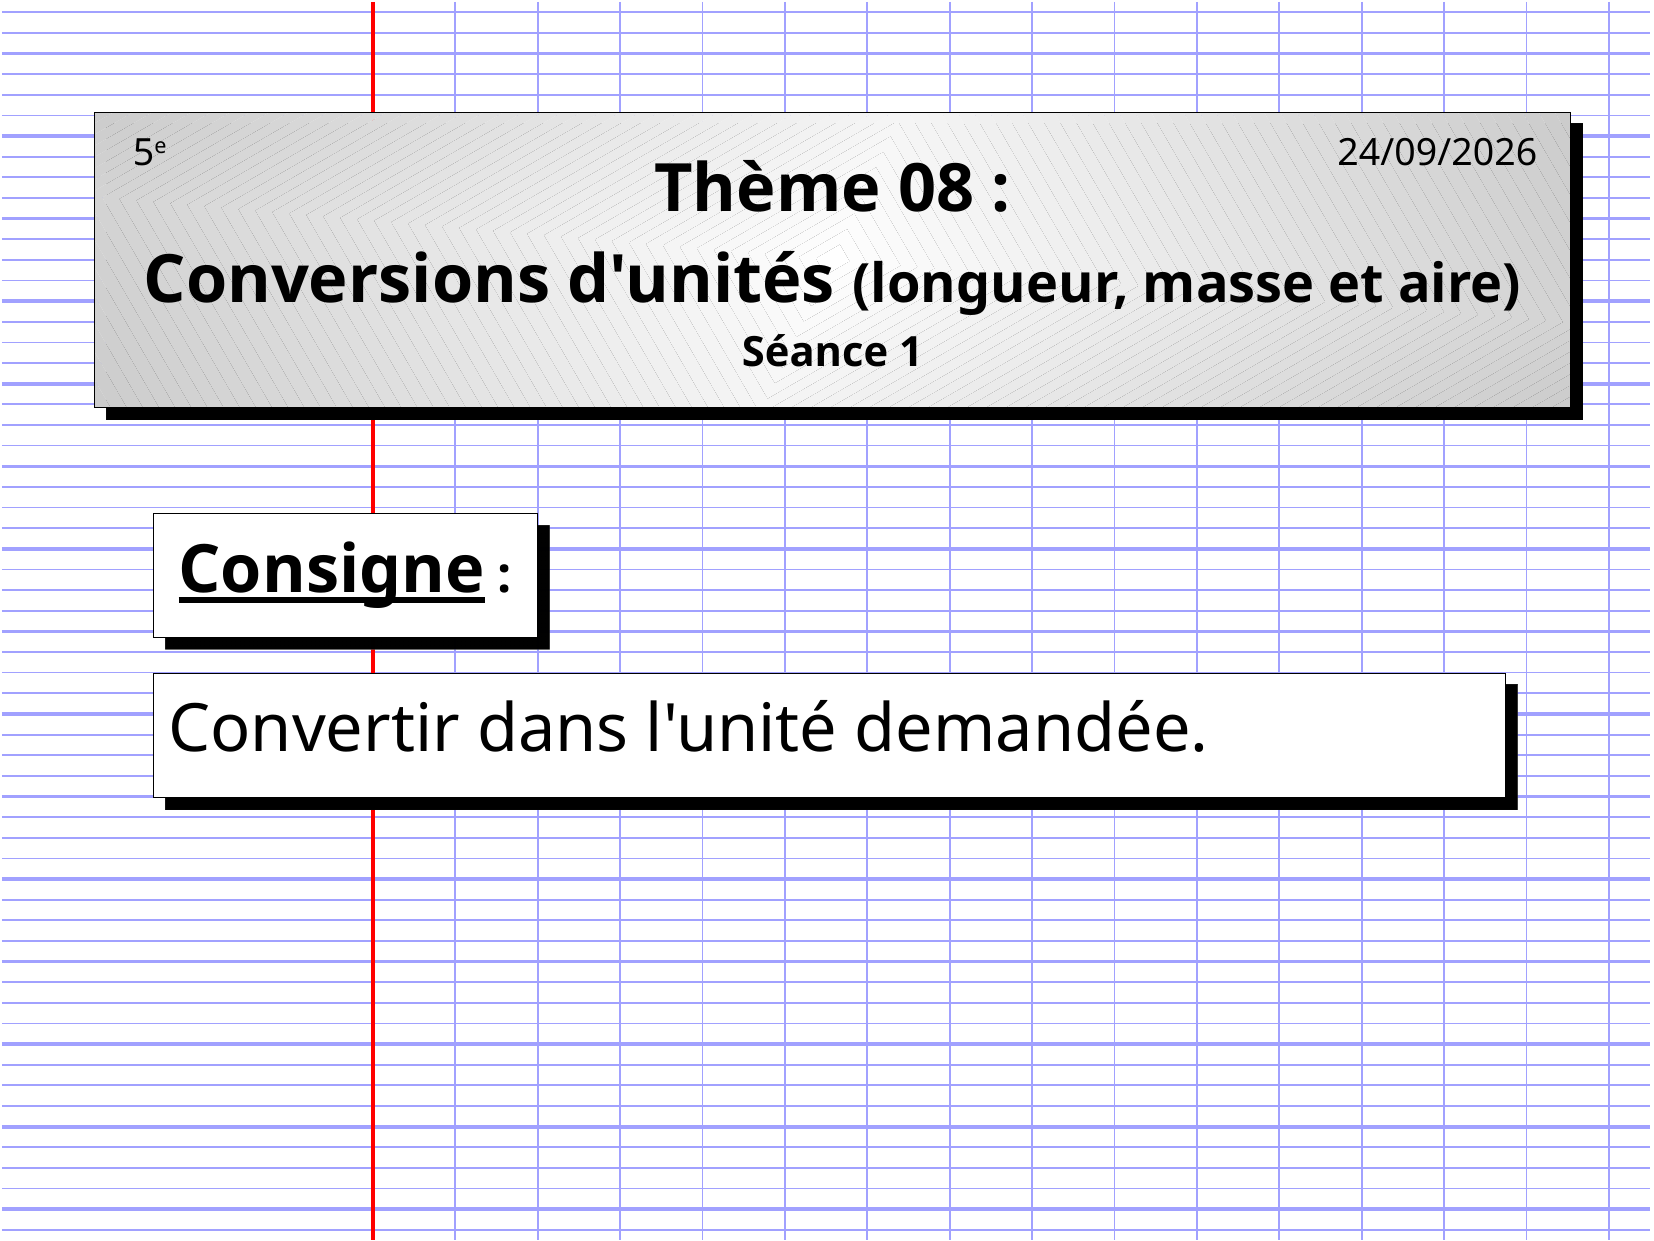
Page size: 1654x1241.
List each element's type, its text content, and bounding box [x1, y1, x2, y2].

picture [0, 0, 1654, 1241]
text_box 13/05/2013 [1322, 118, 1560, 186]
text_box 5e [118, 118, 207, 186]
text_box Convertir dans l'unité demandée. [153, 673, 1506, 798]
text_box Consigne : [153, 513, 538, 638]
text_box Thème 08 : Conversions d'unités (longueur, masse et aire) Séance 1 [94, 112, 1571, 408]
